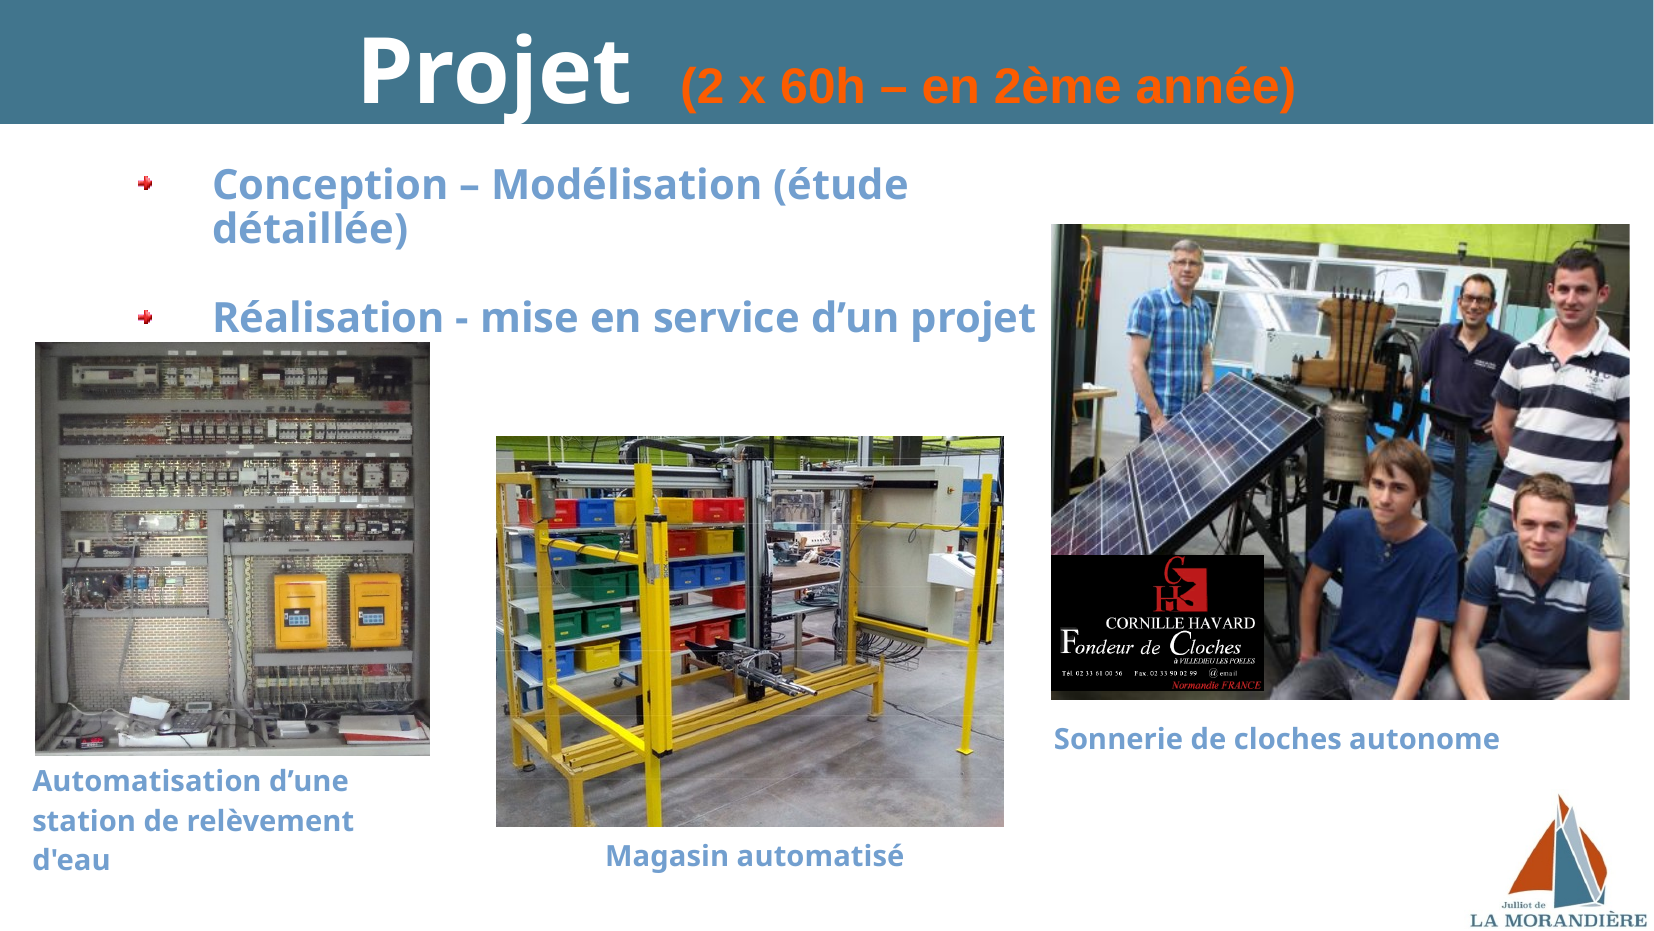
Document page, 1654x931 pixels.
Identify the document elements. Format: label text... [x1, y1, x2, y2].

picture [138, 176, 152, 190]
picture [35, 342, 430, 756]
text_box Conception – Modélisation (étude détaillée) Réalisation - mise en service d’un projet [64, 101, 1063, 296]
picture [1051, 224, 1630, 700]
text_box Automatisation d’une station de relèvement d'eau [32, 758, 437, 877]
picture [138, 310, 152, 324]
picture [1464, 789, 1650, 930]
text_box Magasin automatisé [590, 825, 945, 898]
title Projet (2 x 60h – en 2ème année) [0, 0, 1654, 124]
text_box Sonnerie de cloches autonome [1039, 708, 1630, 781]
picture [496, 436, 1004, 827]
